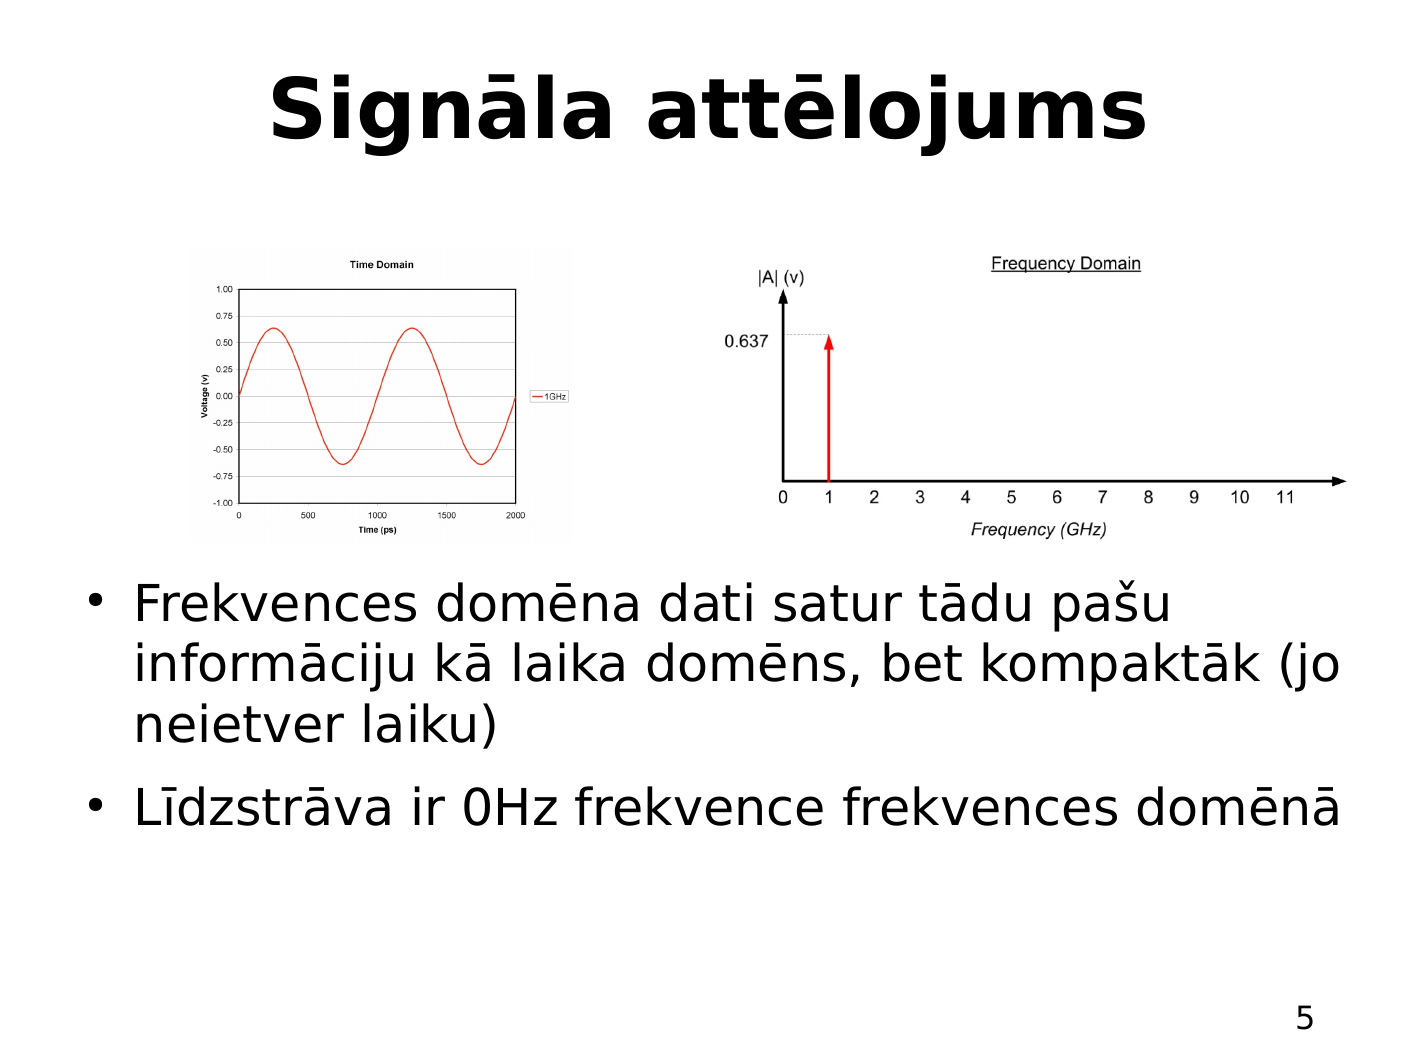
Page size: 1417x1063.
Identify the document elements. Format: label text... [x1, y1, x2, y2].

picture [191, 248, 572, 543]
title Signāla attēlojums [70, 42, 1346, 168]
list Frekvences domēna dati satur tādu pašu informāciju kā laika domēns, bet kompaktāk (jo neietver laiku) Līdzstrāva ir 0Hz frekvence frekvences domēnā [70, 570, 1346, 865]
picture [724, 250, 1347, 541]
